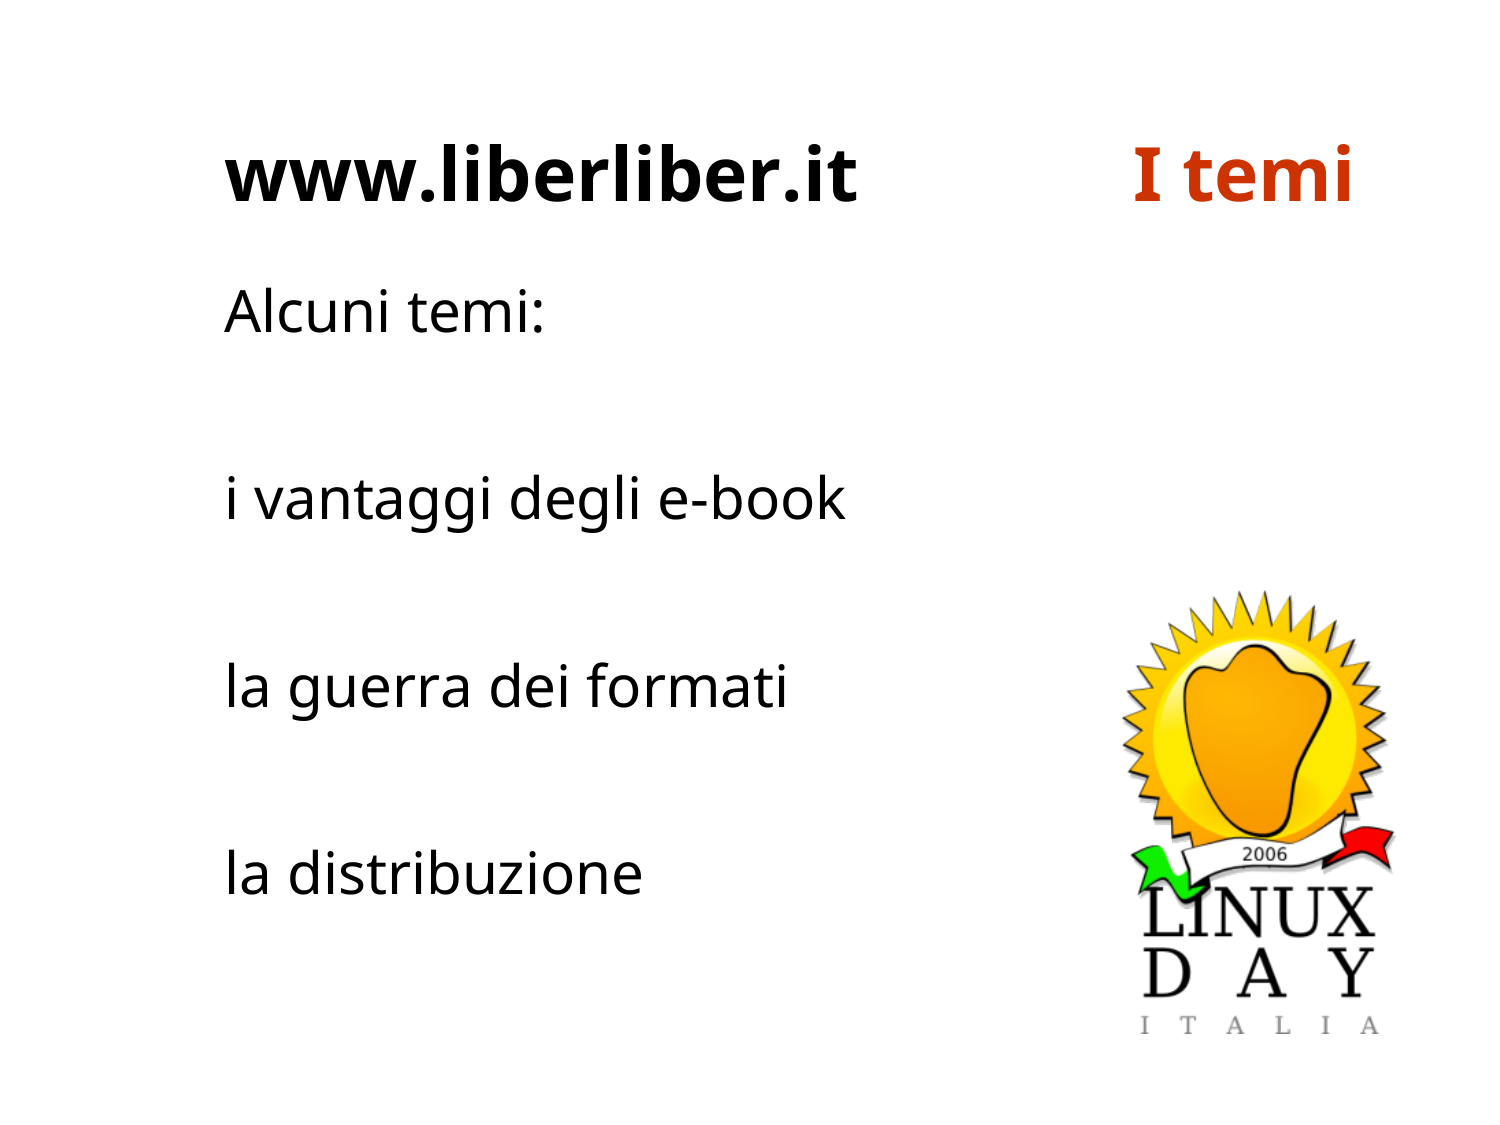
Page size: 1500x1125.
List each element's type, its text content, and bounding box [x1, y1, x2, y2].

title www.liberliber.it I temi [209, 112, 1373, 233]
picture [1122, 590, 1396, 1034]
list Alcuni temi: i vantaggi degli e-book la guerra dei formati la distribuzione [209, 262, 1073, 1006]
